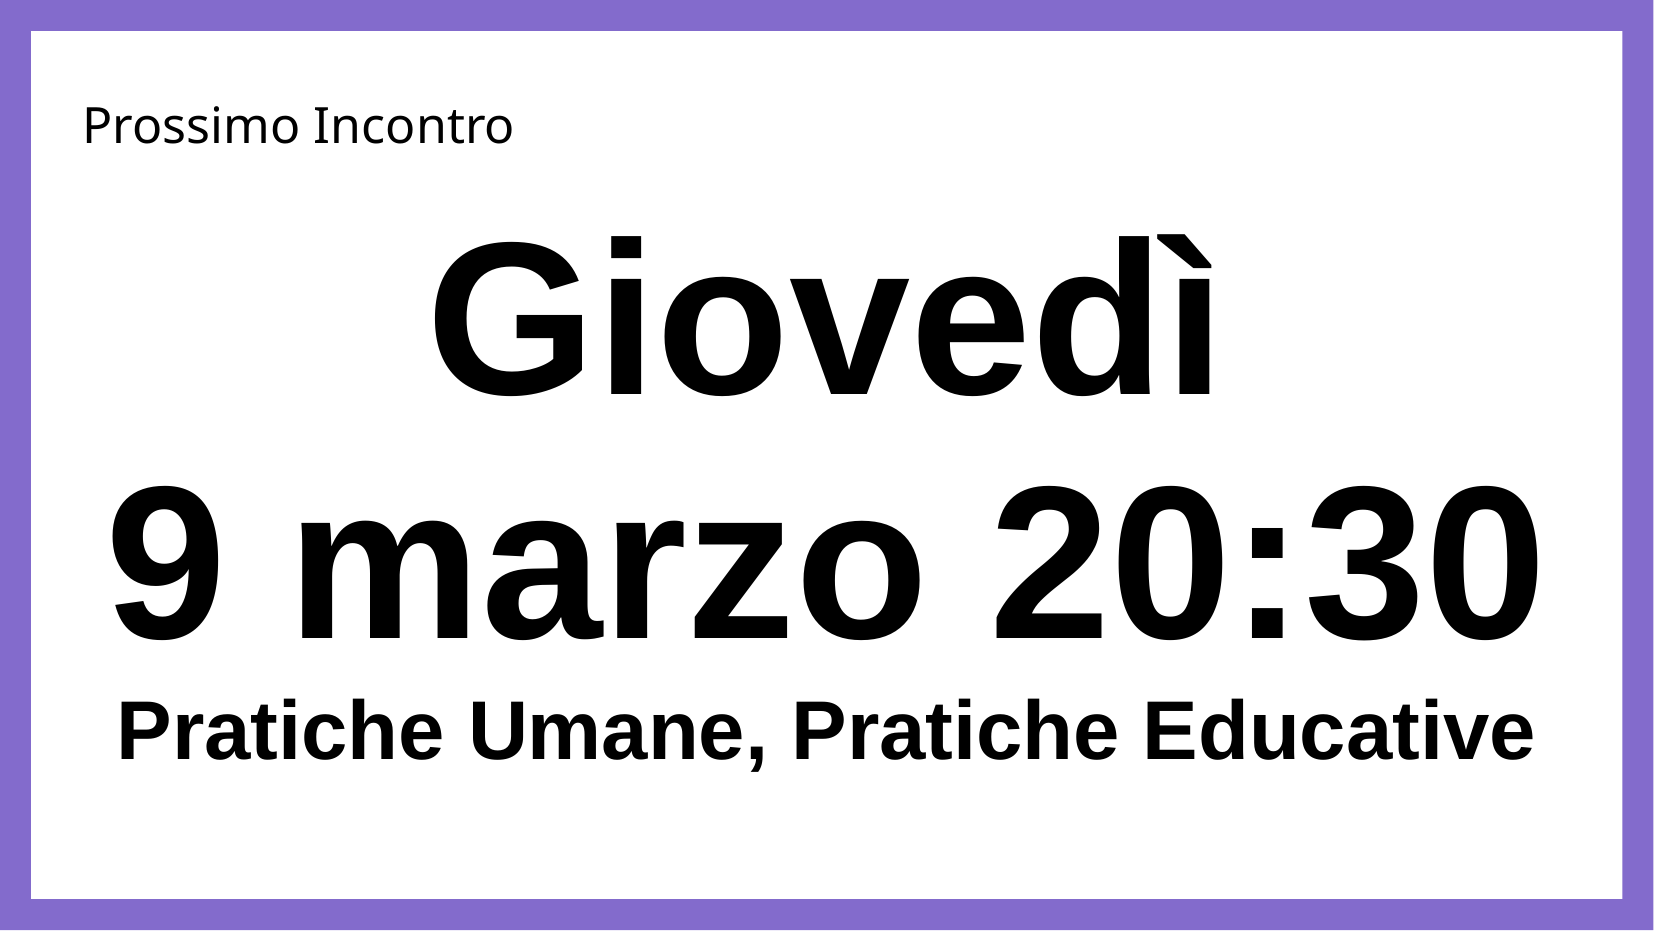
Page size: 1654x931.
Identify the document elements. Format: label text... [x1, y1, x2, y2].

title Prossimo Incontro [82, 74, 1094, 174]
subtitle Giovedì 9 marzo 20:30 Pratiche Umane, Pratiche Educative [82, 197, 1571, 778]
